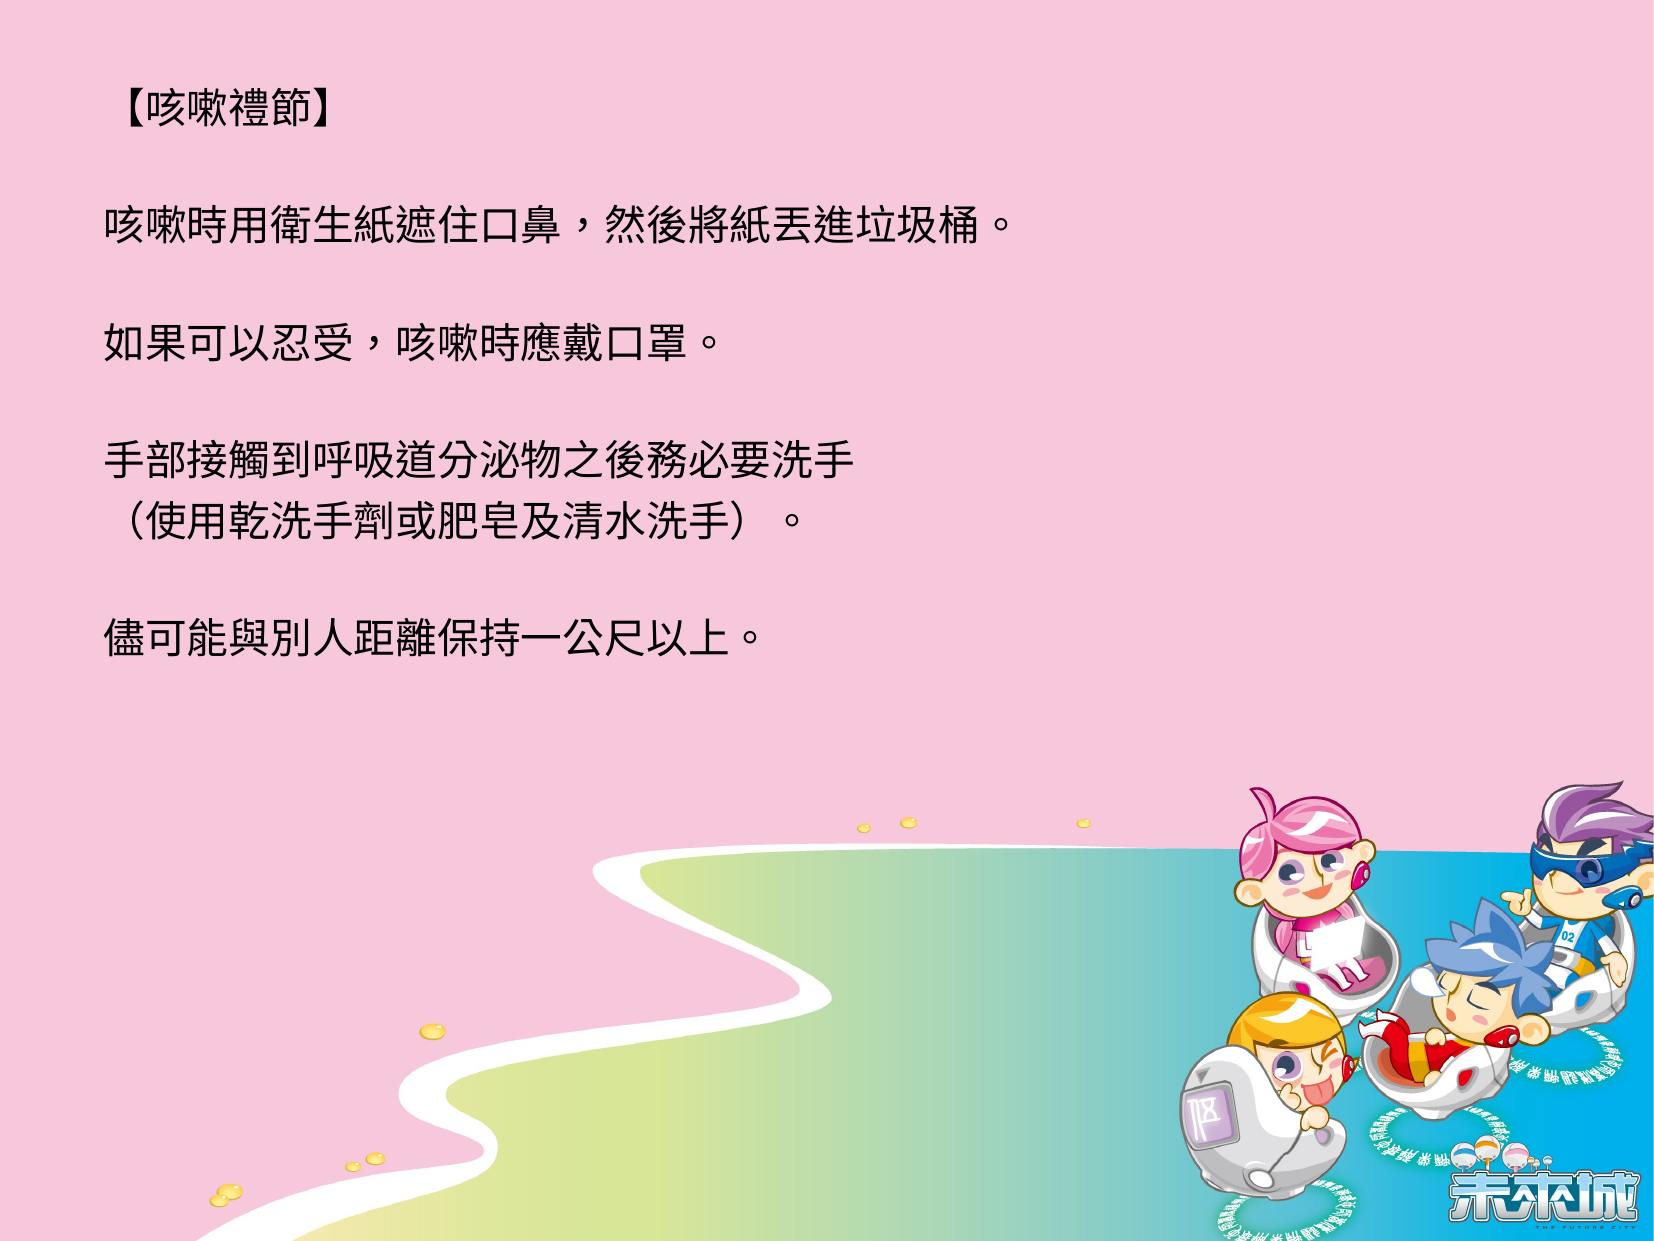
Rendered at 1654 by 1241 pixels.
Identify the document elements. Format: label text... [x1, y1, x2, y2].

picture [0, 0, 1654, 1241]
text_box 【咳嗽禮節】 咳嗽時用衛生紙遮住口鼻，然後將紙丟進垃圾桶。 如果可以忍受，咳嗽時應戴口罩。 手部接觸到呼吸道分泌物之後務必要洗手 （使用乾洗手劑或肥皂及清水洗手）。 儘可能與別人距離保持一公尺以上。 [88, 67, 1043, 663]
